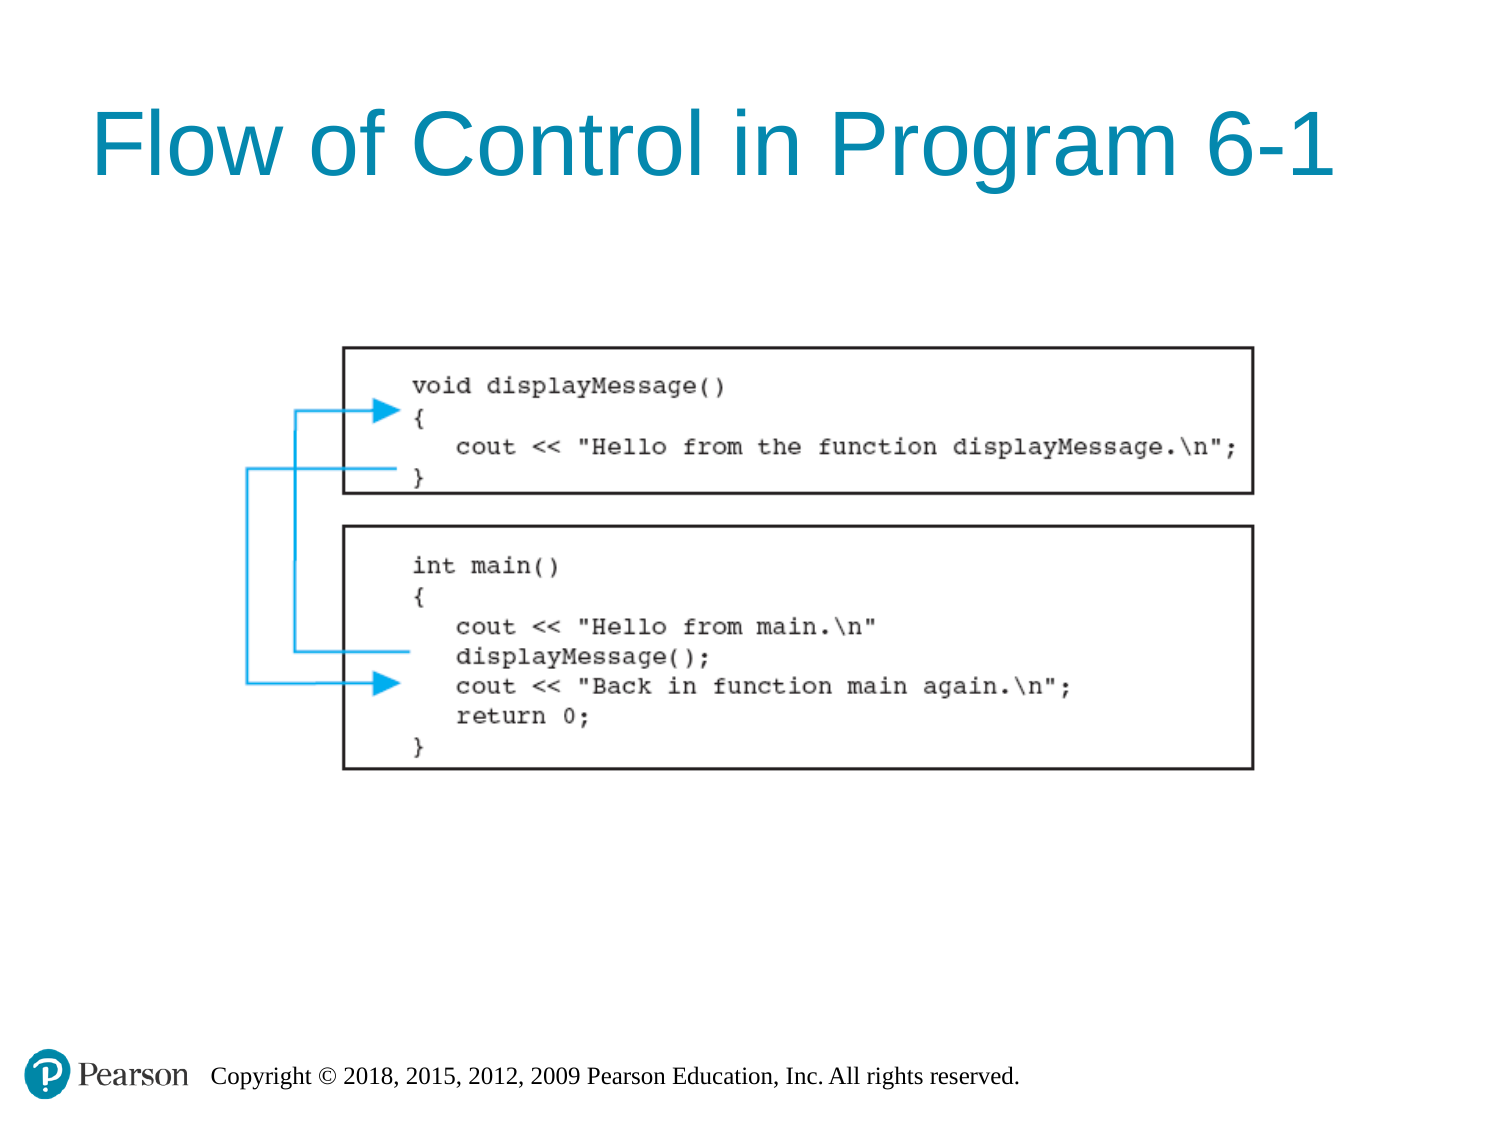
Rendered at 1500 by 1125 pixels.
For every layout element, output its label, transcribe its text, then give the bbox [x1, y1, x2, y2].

picture [200, 334, 1300, 791]
title Flow of Control in Program 6-1 [75, 45, 1426, 233]
